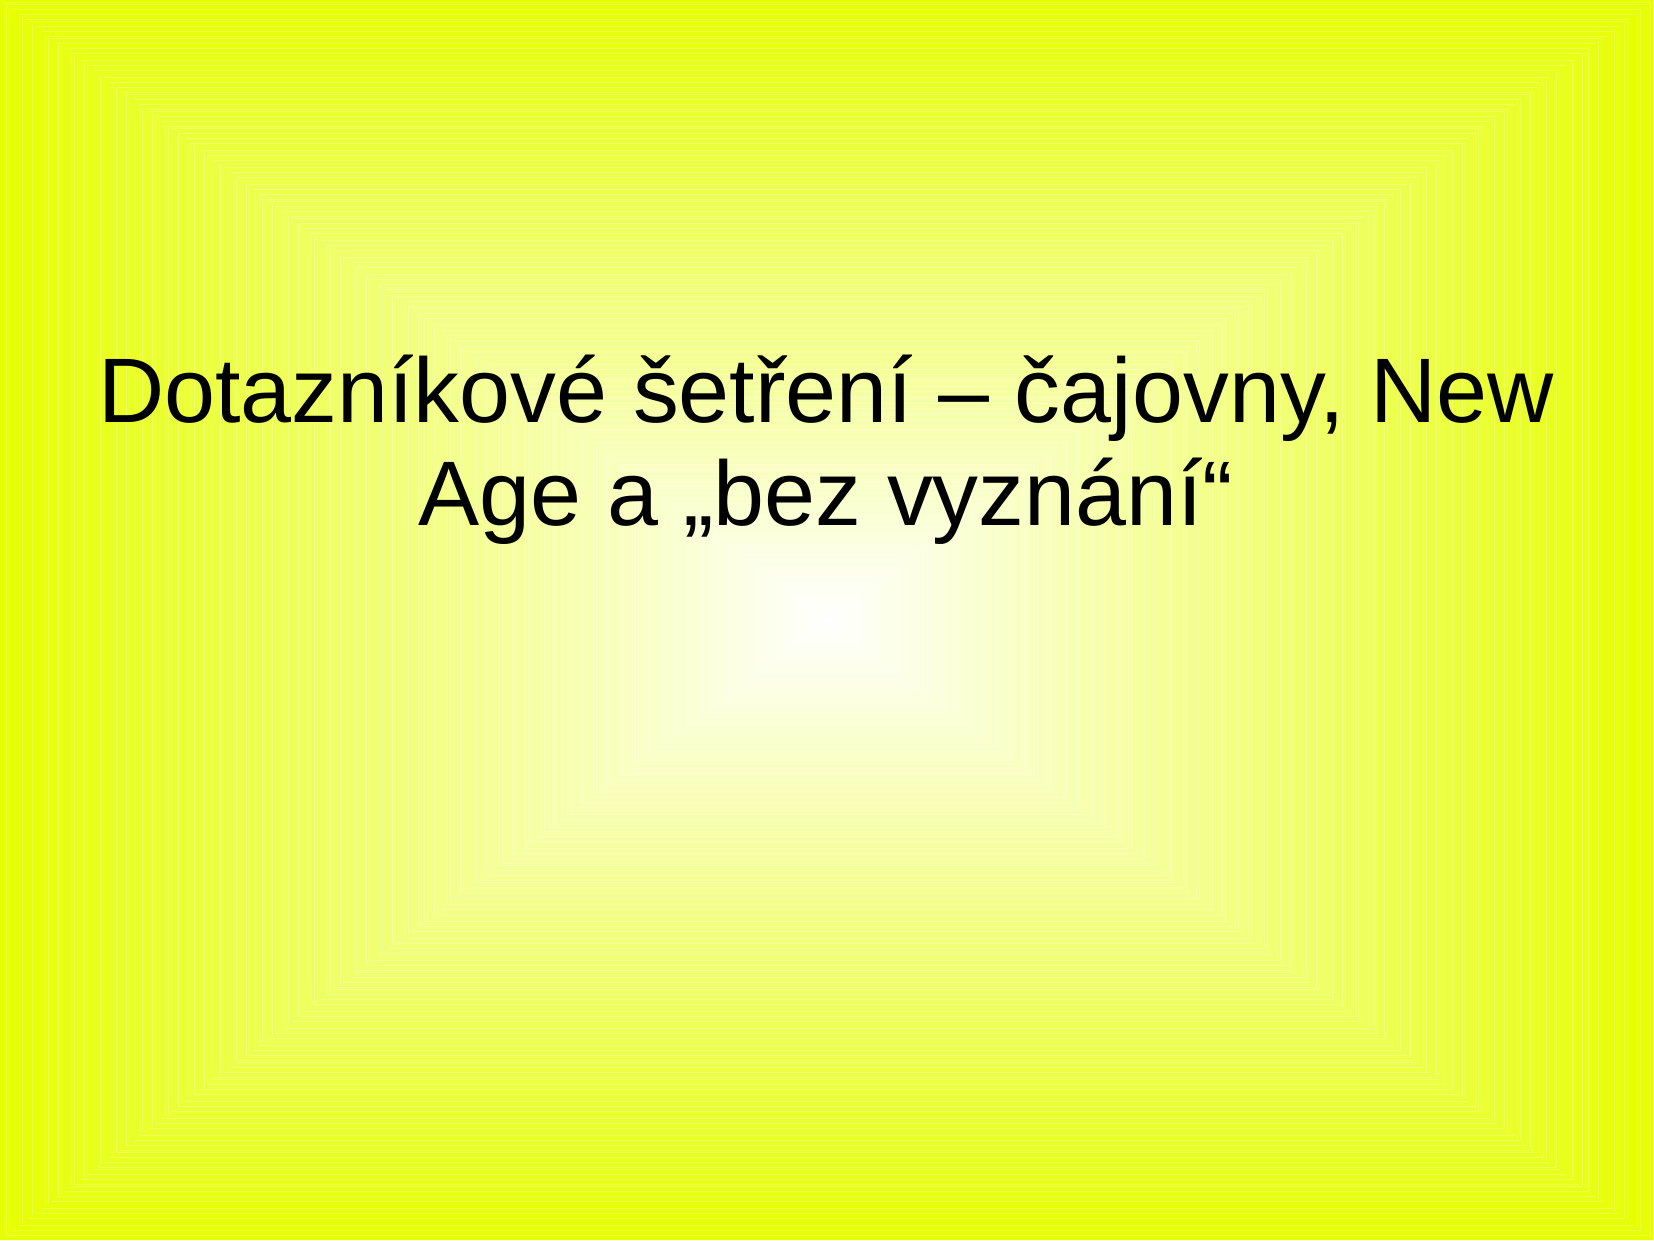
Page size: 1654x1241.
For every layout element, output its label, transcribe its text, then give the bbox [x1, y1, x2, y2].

title Dotazníkové šetření – čajovny, New Age a „bez vyznání“ [163, 339, 1571, 545]
title Dotazníkové šetření – čajovny, New Age a „bez vyznání“ [82, 339, 159, 545]
